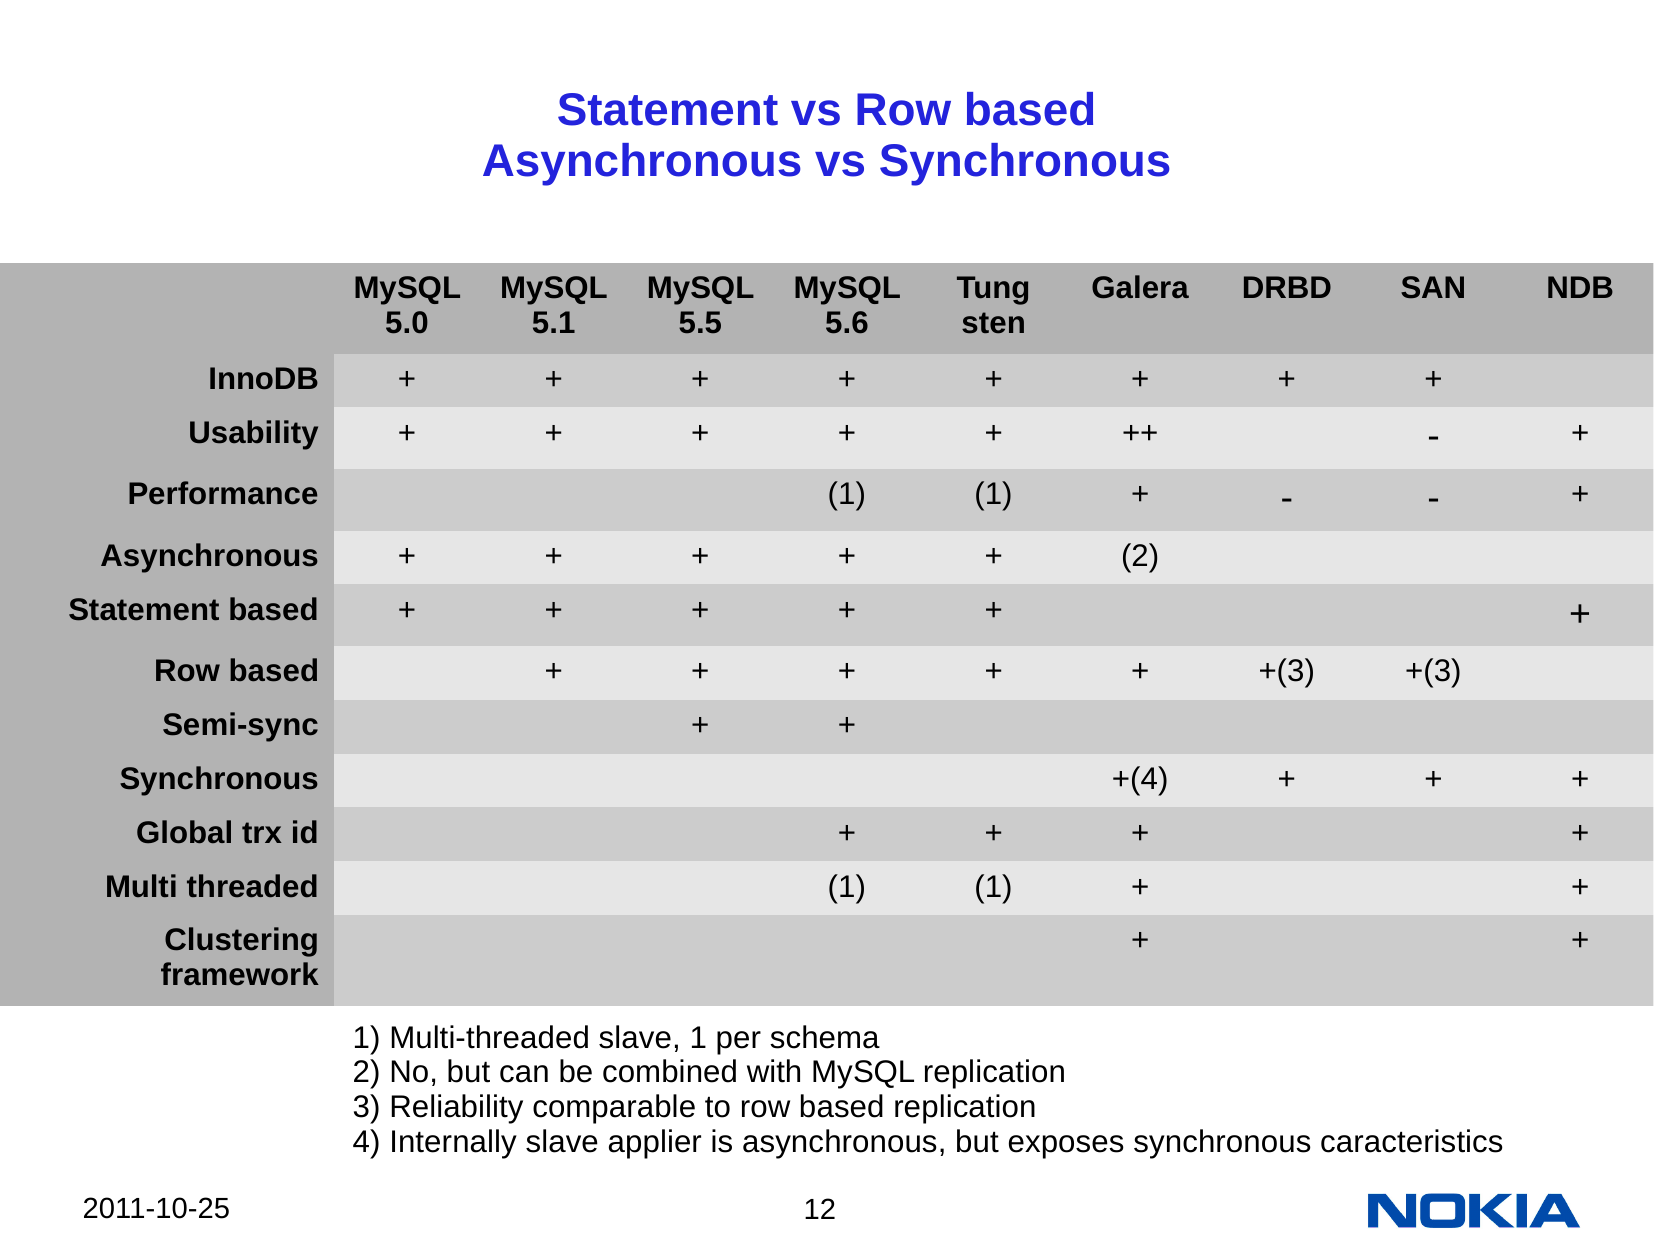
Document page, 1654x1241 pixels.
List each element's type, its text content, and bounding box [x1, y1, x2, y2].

table_cell [1507, 531, 1654, 584]
table_cell + [1214, 354, 1360, 407]
table_cell + [774, 354, 920, 407]
table_cell [480, 861, 627, 915]
table_cell + [1507, 584, 1654, 646]
table_cell Multi threaded [0, 861, 334, 915]
table_header MySQL 5.0 [334, 263, 480, 354]
table_cell (2) [1067, 531, 1214, 584]
table_cell + [774, 807, 920, 861]
table_cell [334, 861, 480, 915]
table_cell [480, 700, 627, 754]
table_cell [334, 754, 480, 807]
table_cell + [774, 584, 920, 646]
table_cell [1360, 700, 1507, 754]
table_cell [1507, 646, 1654, 700]
table_cell [1360, 915, 1507, 1006]
table_cell + [1507, 861, 1654, 915]
table_cell [920, 754, 1067, 807]
table_cell [1067, 584, 1214, 646]
table_cell + [480, 354, 627, 407]
table_cell + [920, 407, 1067, 469]
table_cell [1214, 700, 1360, 754]
table_cell +(3) [1360, 646, 1507, 700]
table_cell [1360, 531, 1507, 584]
table_header MySQL 5.6 [774, 263, 920, 354]
table_cell - [1214, 469, 1360, 531]
table_cell + [920, 807, 1067, 861]
table_cell + [627, 354, 774, 407]
table_header MySQL 5.5 [627, 263, 774, 354]
table_cell [334, 700, 480, 754]
table_cell [627, 861, 774, 915]
table_cell + [334, 354, 480, 407]
table_cell +(4) [1067, 754, 1214, 807]
table_header Galera [1067, 263, 1214, 354]
table_cell Performance [0, 469, 334, 531]
table_cell +(3) [1214, 646, 1360, 700]
table_cell [627, 754, 774, 807]
table_cell + [1067, 469, 1214, 531]
table_cell [1214, 407, 1360, 469]
table_cell Synchronous [0, 754, 334, 807]
table_header SAN [1360, 263, 1507, 354]
table_cell Usability [0, 407, 334, 469]
table_cell [627, 915, 774, 1006]
table_cell Global trx id [0, 807, 334, 861]
text_box 1) Multi-threaded slave, 1 per schema 2) No, but can be combined with MySQL replication 3) Reliability comparable to row based replication 4) Internally slave applier is asynchronous, but exposes synchronous caracteristics [337, 1012, 1519, 1167]
table_cell [627, 807, 774, 861]
table_cell Clustering framework [0, 915, 334, 1006]
table_header [0, 263, 334, 354]
table_cell Asynchronous [0, 531, 334, 584]
table_cell [1214, 861, 1360, 915]
table_cell Row based [0, 646, 334, 700]
table_cell + [1214, 754, 1360, 807]
table_cell - [1360, 469, 1507, 531]
table_cell (1) [920, 861, 1067, 915]
table_cell + [334, 531, 480, 584]
table_cell + [480, 407, 627, 469]
table_cell + [627, 531, 774, 584]
table_header MySQL 5.1 [480, 263, 627, 354]
table_cell + [774, 700, 920, 754]
table_cell [774, 915, 920, 1006]
table_cell + [627, 584, 774, 646]
table_cell [480, 469, 627, 531]
table_cell [480, 915, 627, 1006]
table_cell + [1360, 754, 1507, 807]
table_cell [334, 469, 480, 531]
picture [1347, 1184, 1601, 1233]
table_cell + [920, 646, 1067, 700]
table_cell [920, 915, 1067, 1006]
table_cell + [334, 407, 480, 469]
table_cell + [920, 531, 1067, 584]
table_cell [1507, 354, 1654, 407]
table_cell [774, 754, 920, 807]
table_cell + [774, 407, 920, 469]
table_header DRBD [1214, 263, 1360, 354]
table_cell [334, 807, 480, 861]
table_cell [1214, 807, 1360, 861]
table_cell Semi-sync [0, 700, 334, 754]
table_cell [1214, 584, 1360, 646]
table_cell (1) [920, 469, 1067, 531]
table_header Tung sten [920, 263, 1067, 354]
table_cell + [627, 407, 774, 469]
table_cell + [480, 584, 627, 646]
table_cell [334, 915, 480, 1006]
table_cell + [1067, 807, 1214, 861]
table_header NDB [1507, 263, 1654, 354]
table_cell (1) [774, 861, 920, 915]
table_cell [1067, 700, 1214, 754]
table_cell [1360, 861, 1507, 915]
table_cell InnoDB [0, 354, 334, 407]
table_cell [1360, 584, 1507, 646]
table_cell + [627, 646, 774, 700]
table_cell [1214, 915, 1360, 1006]
table_cell + [1067, 354, 1214, 407]
table_cell + [334, 584, 480, 646]
table_cell [1214, 531, 1360, 584]
table_cell [1507, 700, 1654, 754]
table_cell + [1507, 469, 1654, 531]
table_cell + [1360, 354, 1507, 407]
table_cell [334, 646, 480, 700]
table_cell + [920, 354, 1067, 407]
table_cell + [1067, 915, 1214, 1006]
table_cell [480, 807, 627, 861]
table_cell [627, 469, 774, 531]
table_cell + [920, 584, 1067, 646]
table_cell + [1067, 646, 1214, 700]
table_cell [480, 754, 627, 807]
table_cell + [1507, 407, 1654, 469]
table_cell - [1360, 407, 1507, 469]
table_cell [920, 700, 1067, 754]
table_cell + [480, 646, 627, 700]
table_cell + [1507, 807, 1654, 861]
table_cell + [1507, 915, 1654, 1006]
table_cell + [774, 531, 920, 584]
table_cell ++ [1067, 407, 1214, 469]
title Statement vs Row based Asynchronous vs Synchronous [82, 31, 1571, 239]
table_cell + [1507, 754, 1654, 807]
table_cell Statement based [0, 584, 334, 646]
table_cell [1360, 807, 1507, 861]
table_cell + [774, 646, 920, 700]
table_cell + [627, 700, 774, 754]
table_cell + [480, 531, 627, 584]
table_cell (1) [774, 469, 920, 531]
table_cell + [1067, 861, 1214, 915]
